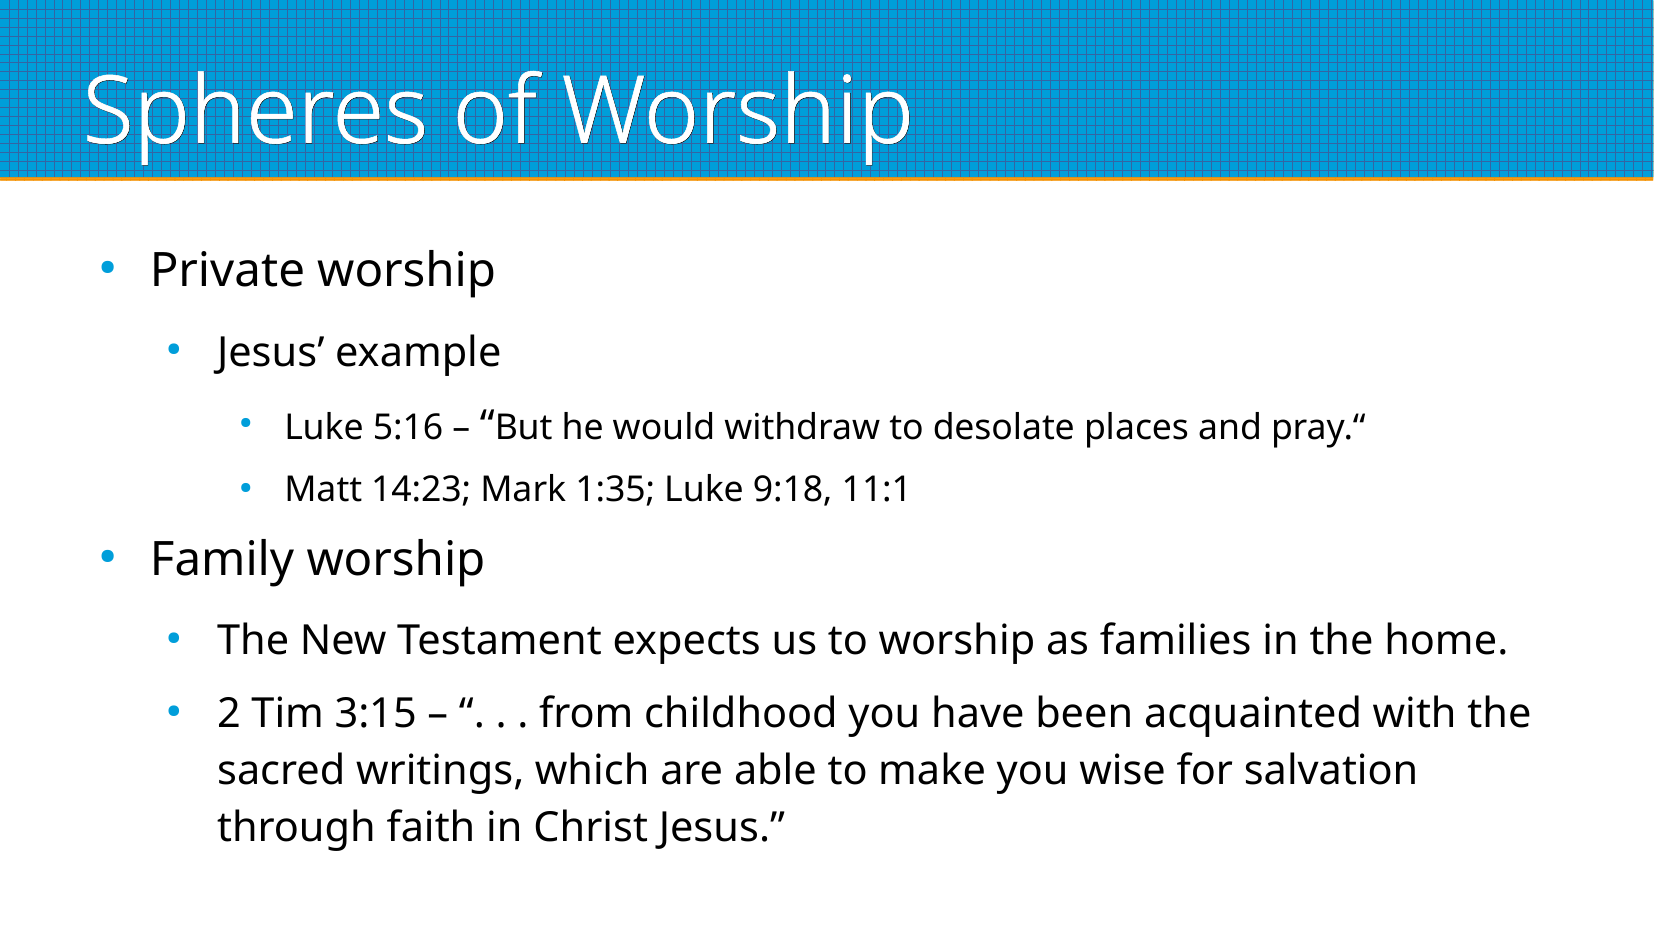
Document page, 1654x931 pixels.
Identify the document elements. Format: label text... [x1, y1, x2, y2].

list Private worship Jesus’ example Luke 5:16 – “But he would withdraw to desolate places and pray.“ Matt 14:23; Mark 1:35; Luke 9:18, 11:1 Family worship The New Testament expects us to worship as families in the home. 2 Tim 3:15 – “. . . from childhood you have been acquainted with the sacred writings, which are able to make you wise for salvation through faith in Christ Jesus.” [82, 236, 1563, 863]
title Spheres of Worship [82, 14, 1571, 171]
